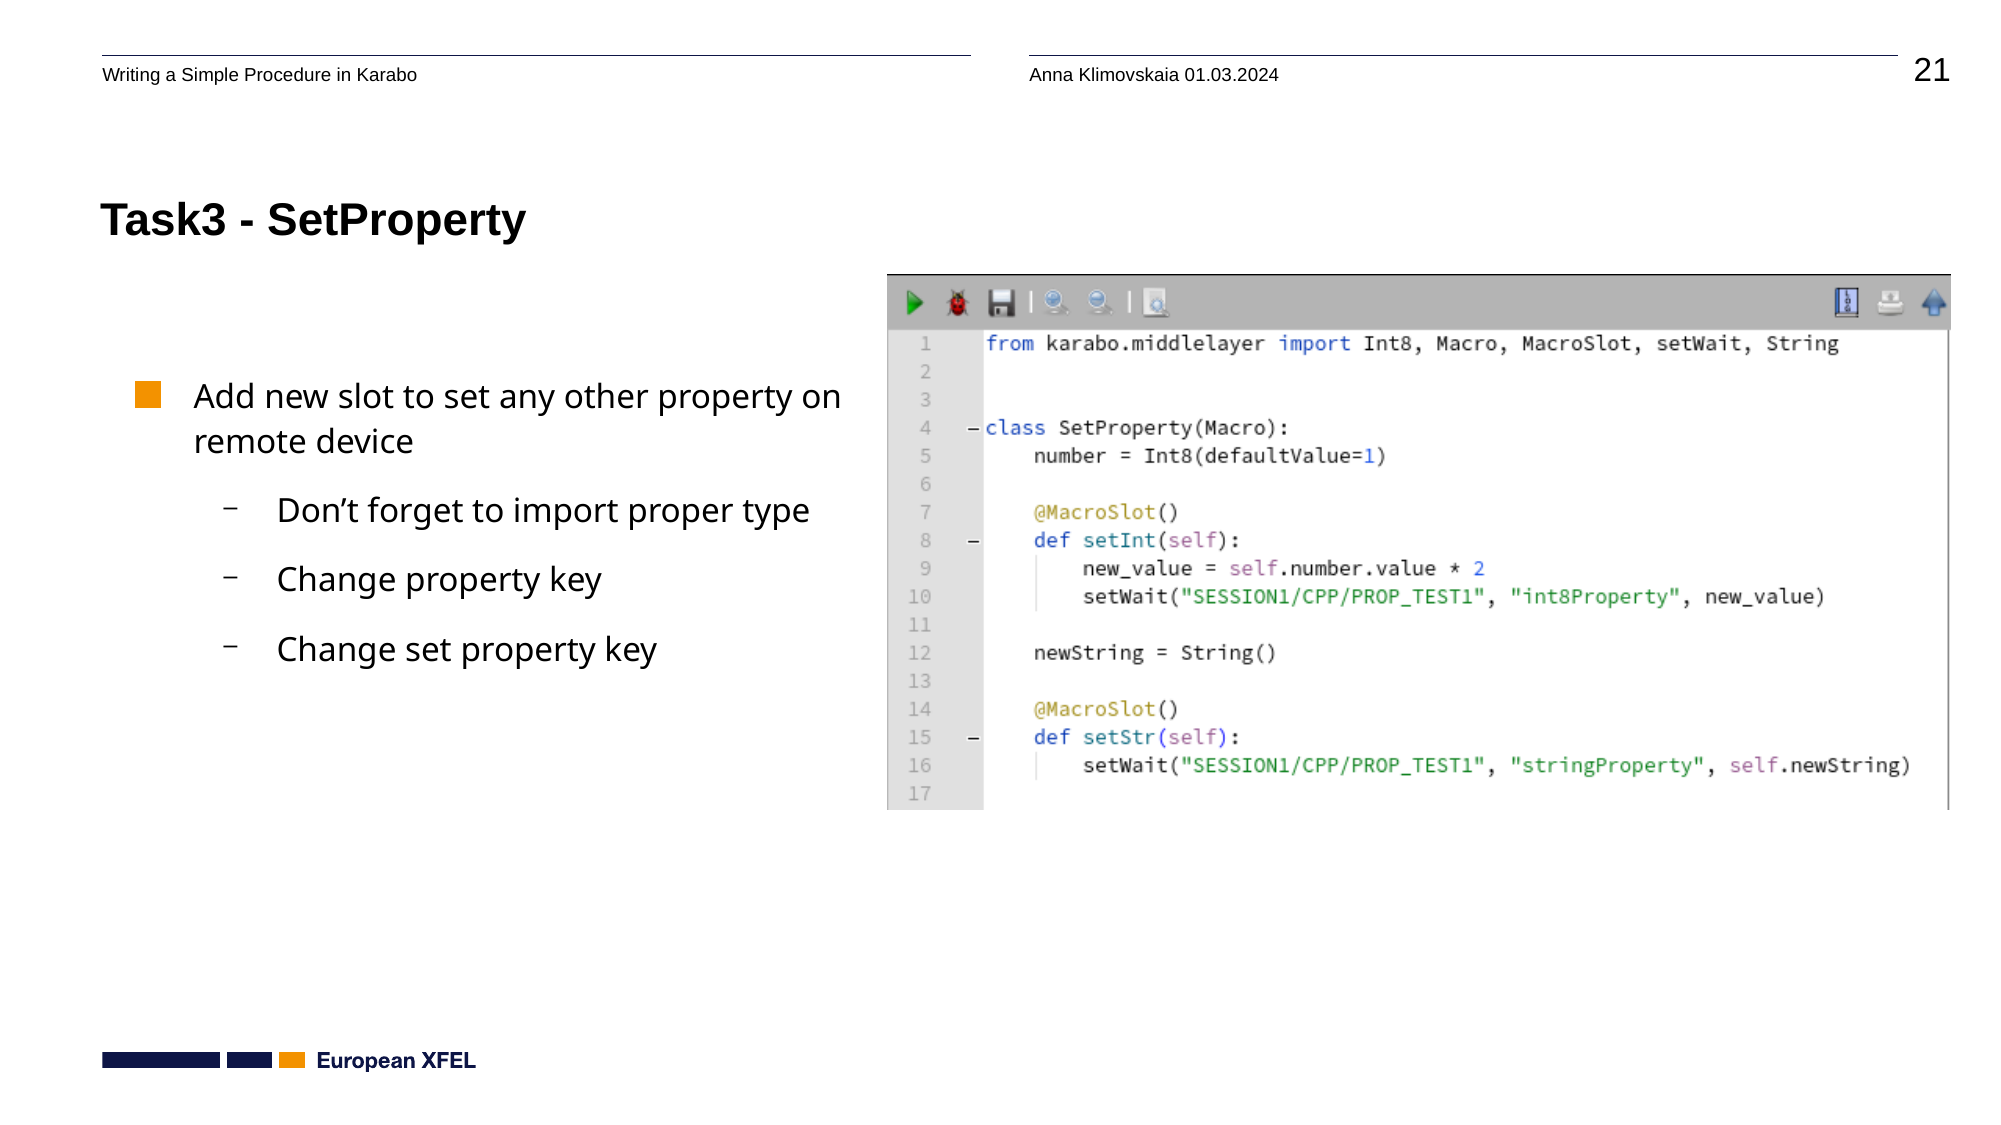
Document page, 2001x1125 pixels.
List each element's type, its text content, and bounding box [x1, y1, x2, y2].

picture [887, 274, 1951, 811]
list Add new slot to set any other property on remote device Don’t forget to import proper type Change property key Change set property key [135, 303, 887, 795]
title Task3 - SetProperty [100, 116, 1898, 245]
